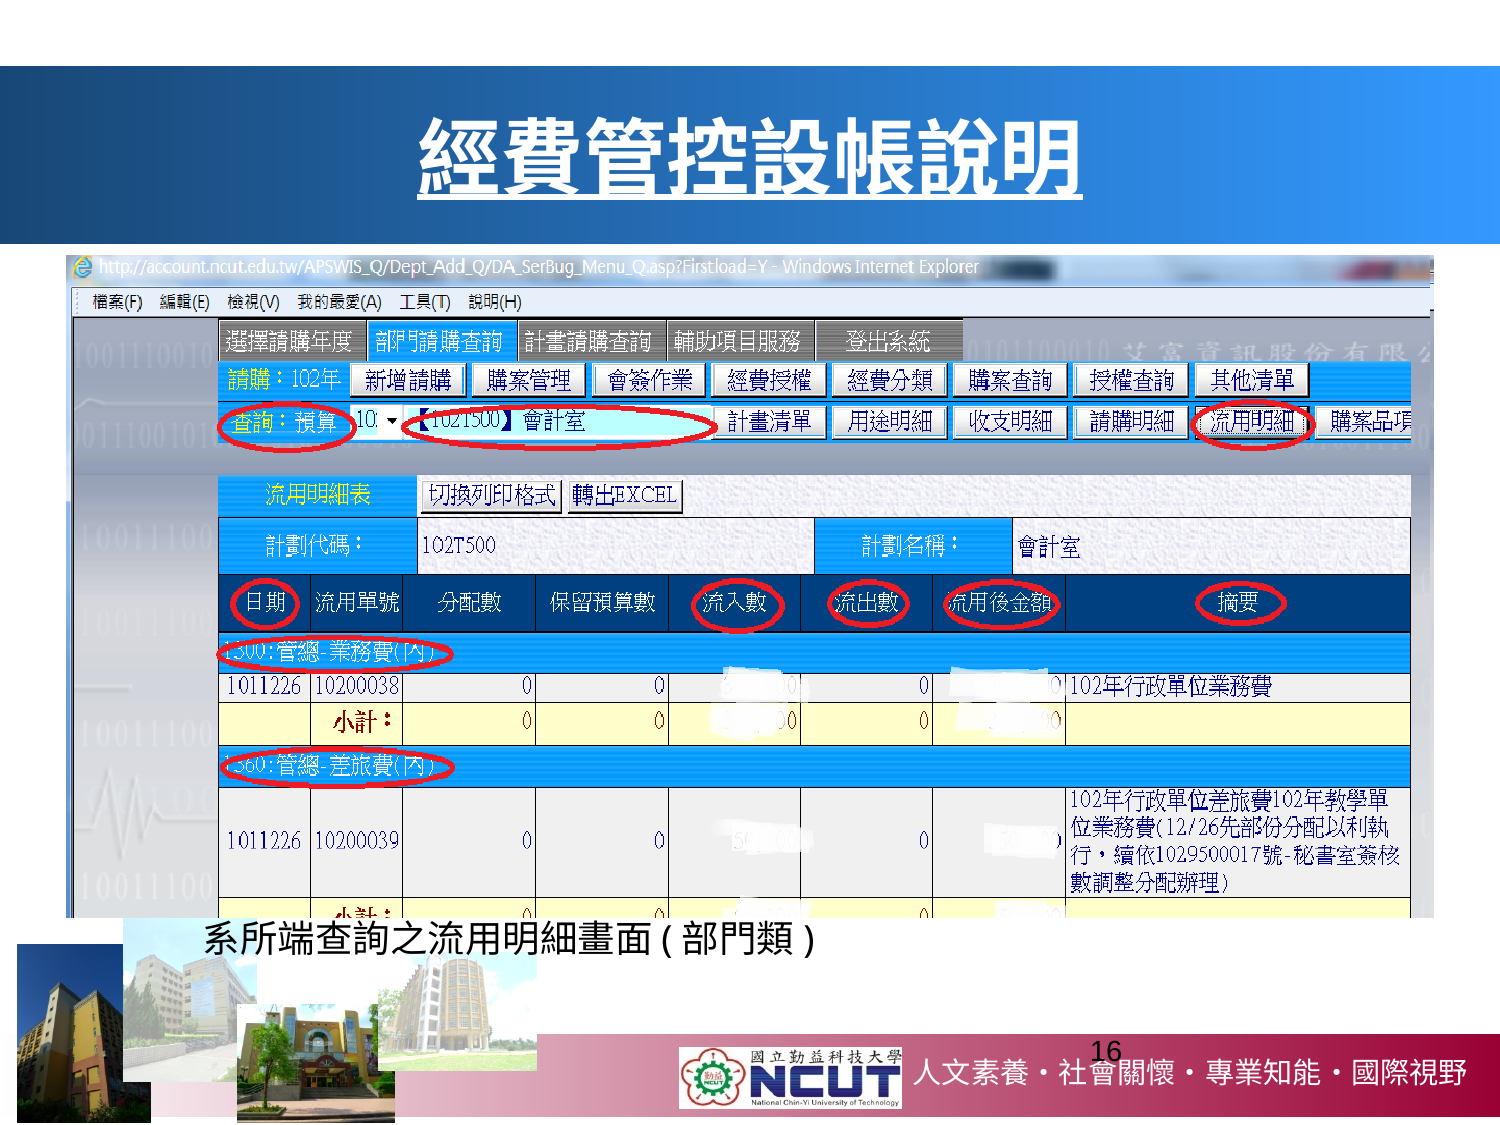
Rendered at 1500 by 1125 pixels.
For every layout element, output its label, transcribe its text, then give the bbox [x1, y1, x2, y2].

picture [66, 255, 1434, 918]
list [762, 918, 1426, 1005]
text_box 16 [1074, 1024, 1426, 1103]
title 經費管控設帳說明 [0, 66, 1500, 244]
list 系所端查詢之流用明細畫面(部門類) [75, 918, 762, 1005]
